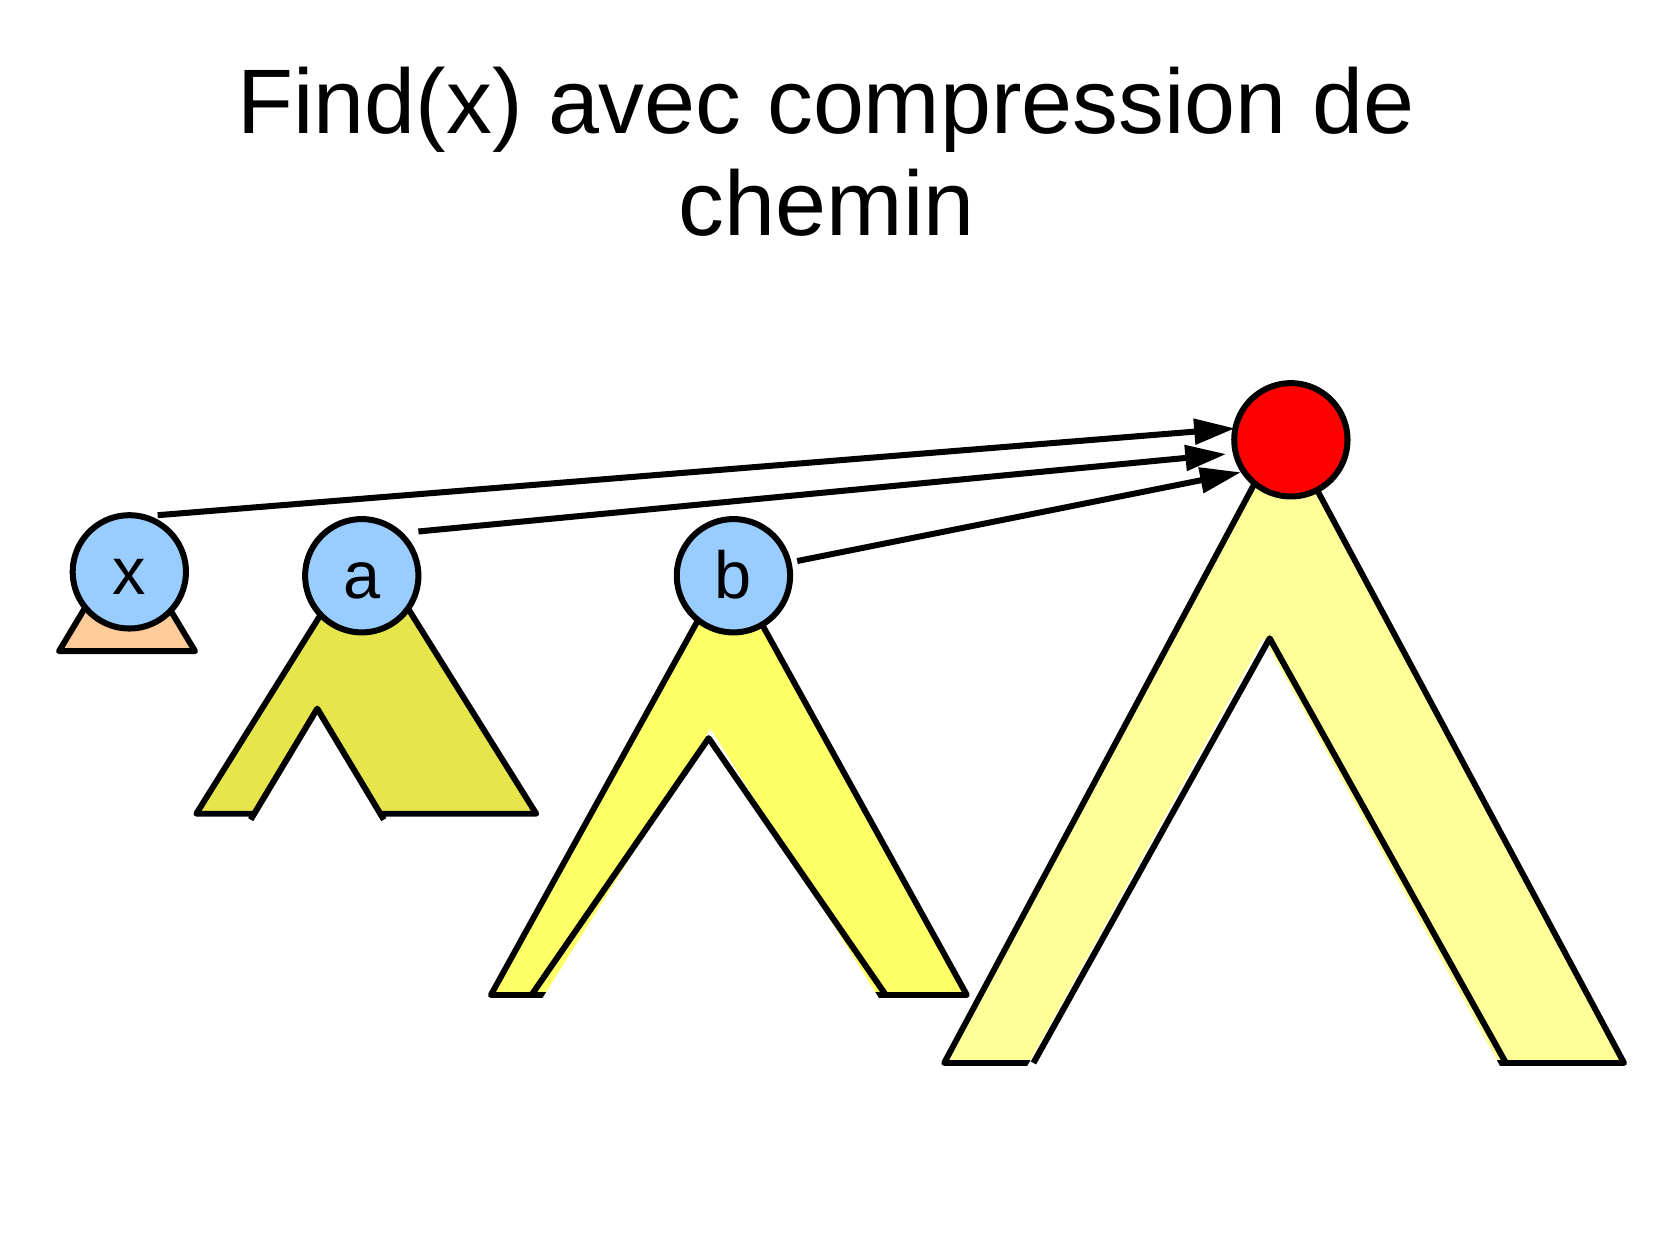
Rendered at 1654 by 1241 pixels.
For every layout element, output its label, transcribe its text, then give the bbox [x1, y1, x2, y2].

text_box [58, 608, 196, 652]
text_box [944, 383, 1625, 1069]
text_box [196, 609, 537, 814]
title Find(x) avec compression de chemin [82, 49, 1571, 257]
text_box x [72, 515, 186, 629]
text_box [536, 745, 882, 1001]
text_box a [305, 519, 419, 633]
text_box b [676, 519, 791, 633]
text_box [490, 620, 967, 996]
text_box [255, 716, 379, 820]
